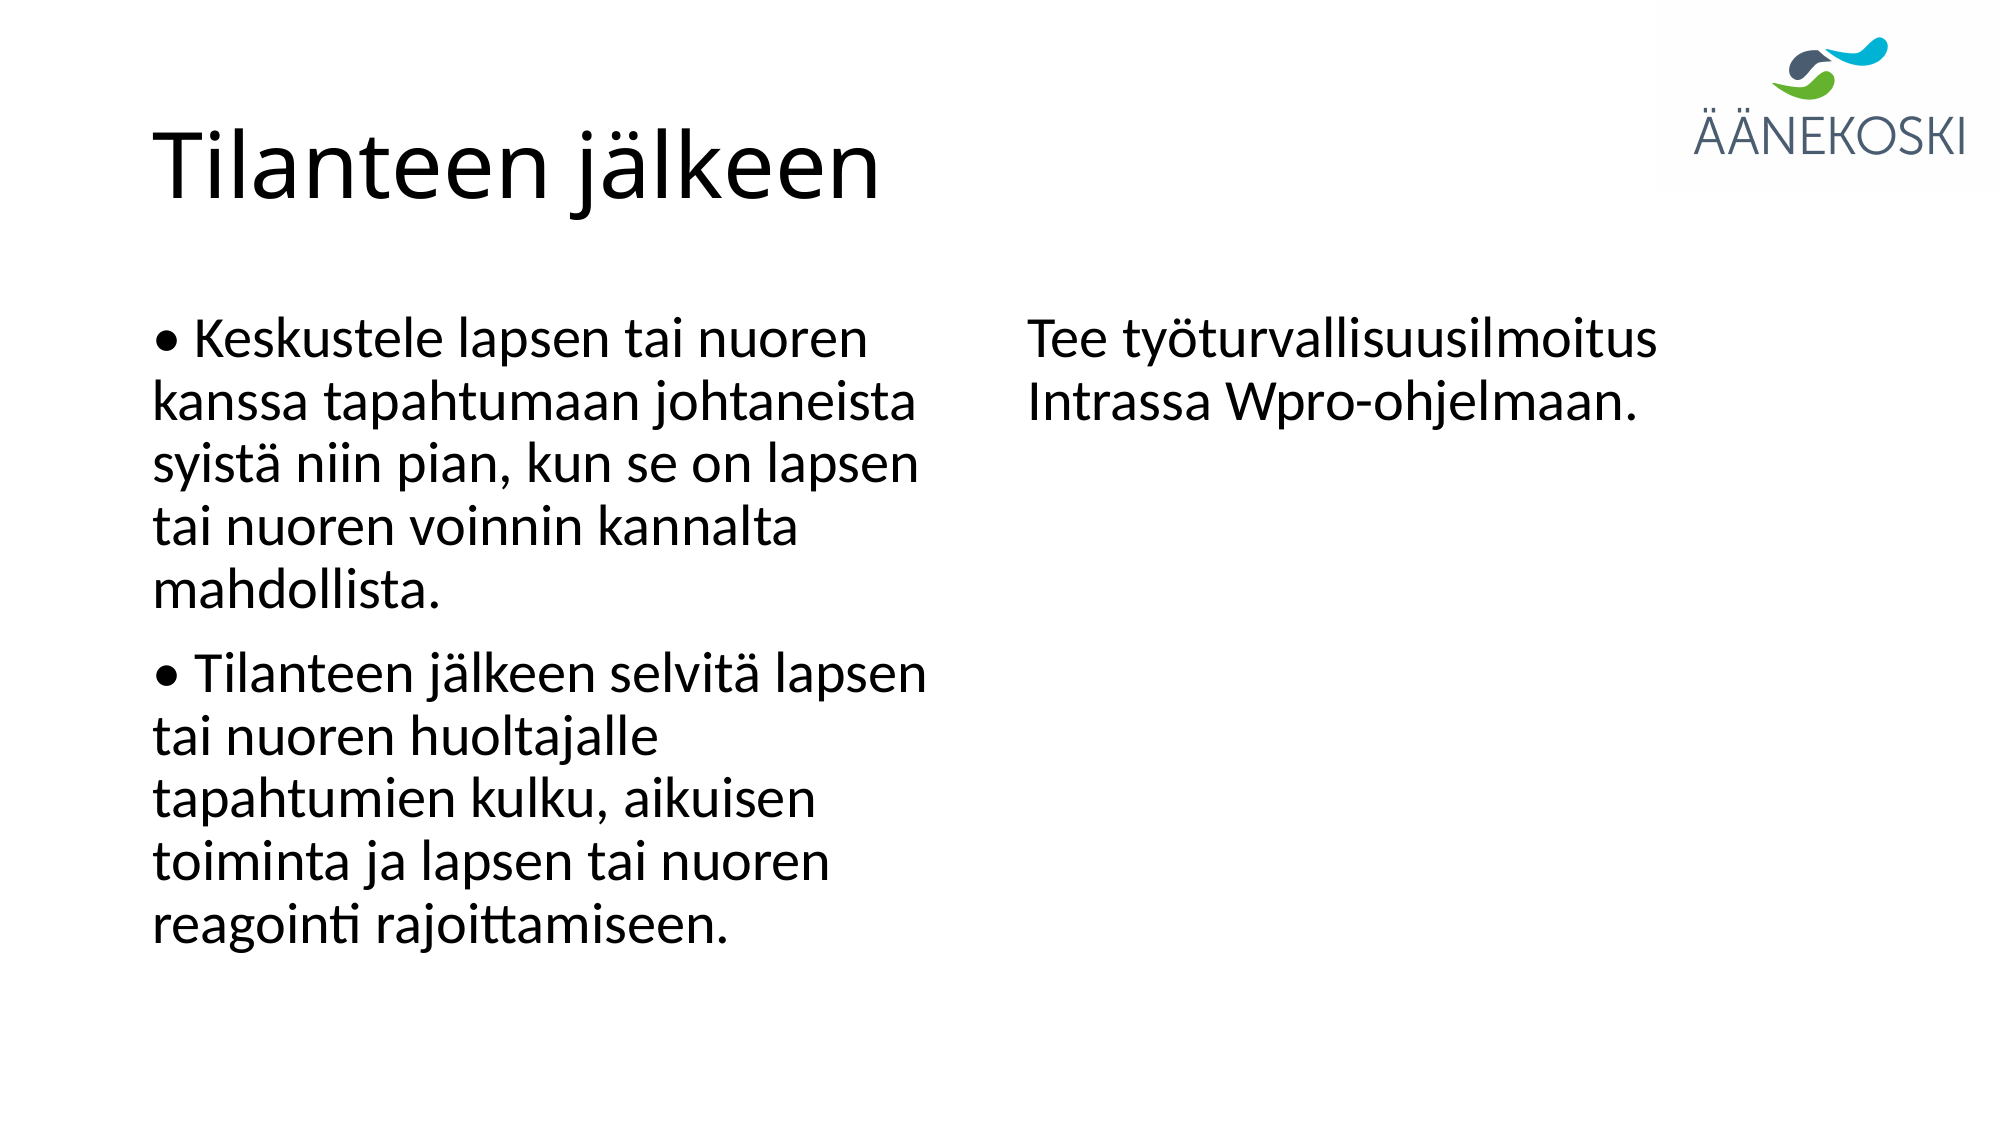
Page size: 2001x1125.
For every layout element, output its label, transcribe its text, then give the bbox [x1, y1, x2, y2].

title Tilanteen jälkeen [137, 59, 1863, 278]
list Tee työturvallisuusilmoitus Intrassa Wpro-ohjelmaan. [1012, 299, 1863, 1014]
list • Keskustele lapsen tai nuoren kanssa tapahtumaan johtaneista syistä niin pian, kun se on lapsen tai nuoren voinnin kannalta mahdollista. • Tilanteen jälkeen selvitä lapsen tai nuoren huoltajalle tapahtumien kulku, aikuisen toiminta ja lapsen tai nuoren reagointi rajoittamiseen. [137, 299, 988, 1014]
picture [1656, 0, 2000, 193]
